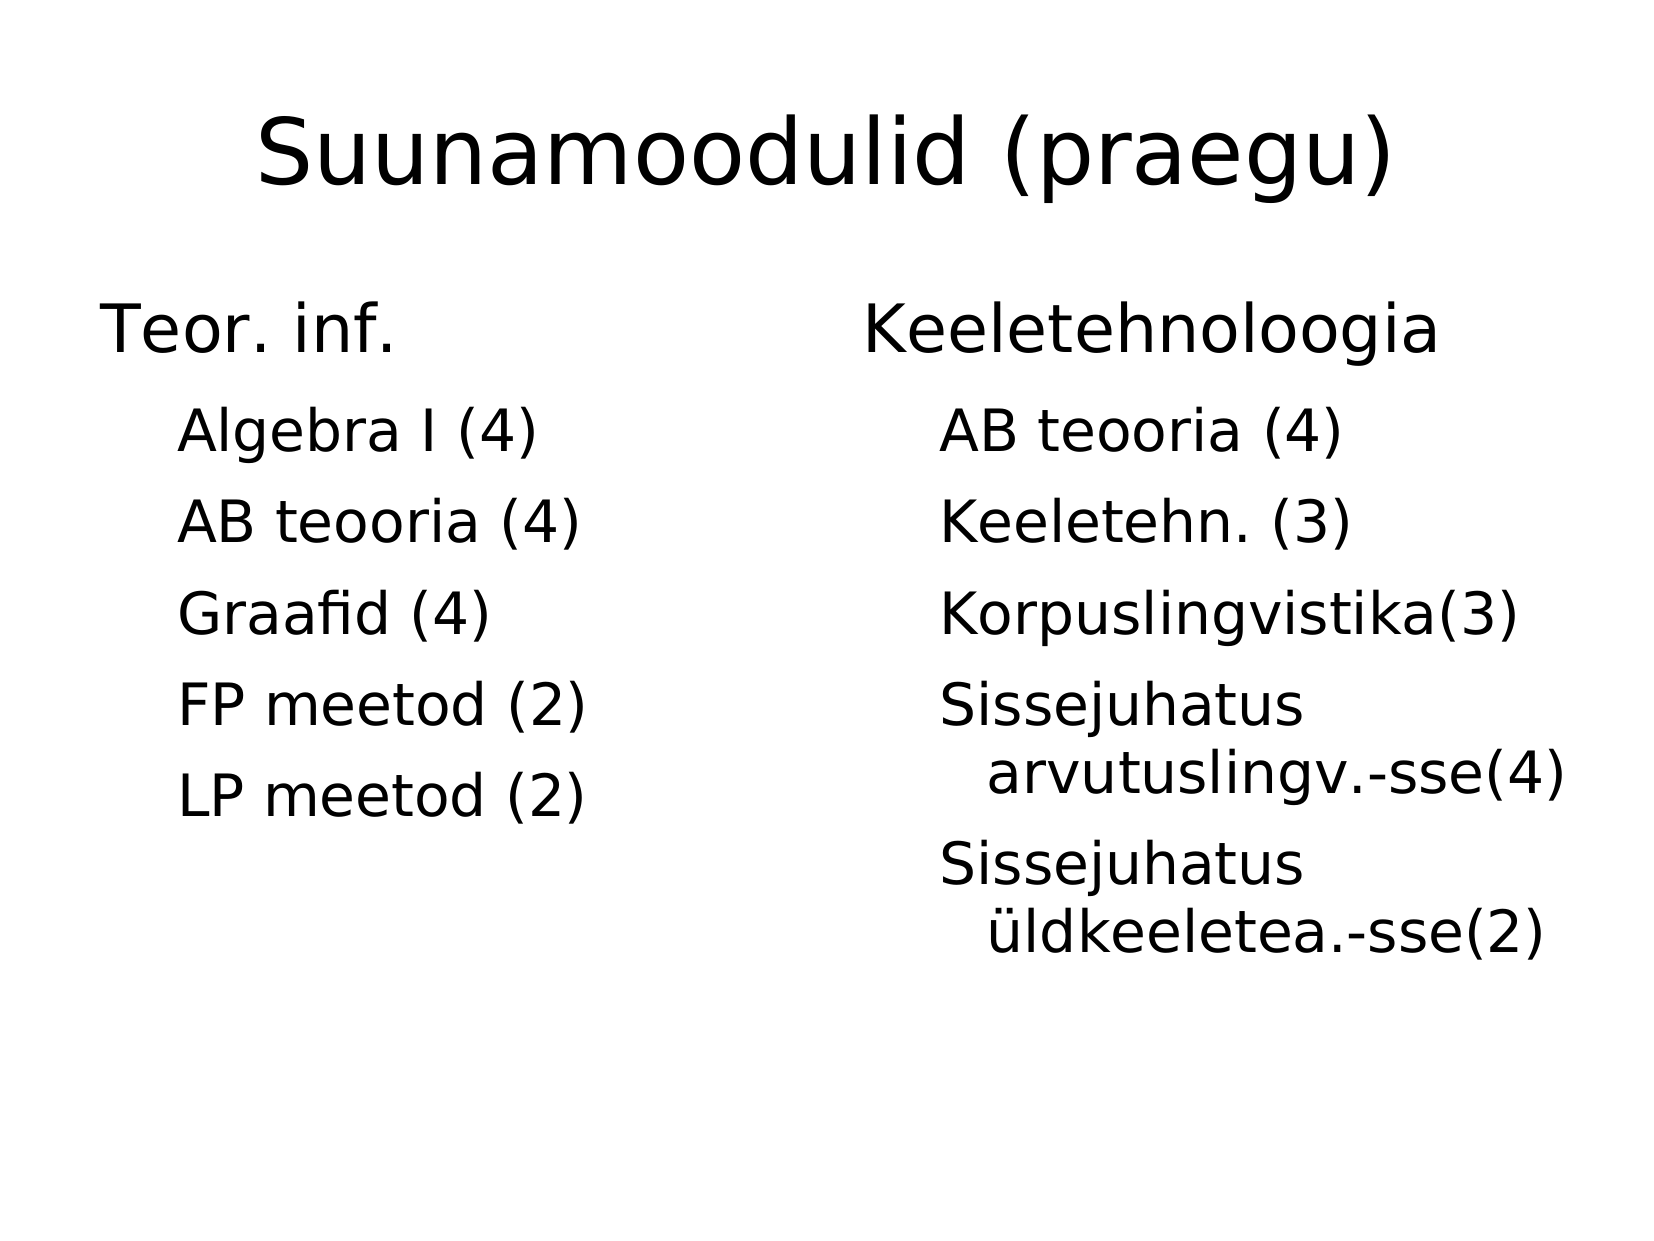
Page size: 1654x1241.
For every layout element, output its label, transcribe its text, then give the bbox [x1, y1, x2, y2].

title Suunamoodulid (praegu) [82, 49, 1571, 257]
list Keeletehnoloogia AB teooria (4) Keeletehn. (3) Korpuslingvistika(3) Sissejuhatus arvutuslingv.-sse(4) Sissejuhatus üldkeeletea.-sse(2) [845, 290, 1572, 1109]
list Teor. inf. Algebra I (4) AB teooria (4) Graafid (4) FP meetod (2) LP meetod (2) [82, 290, 809, 1109]
